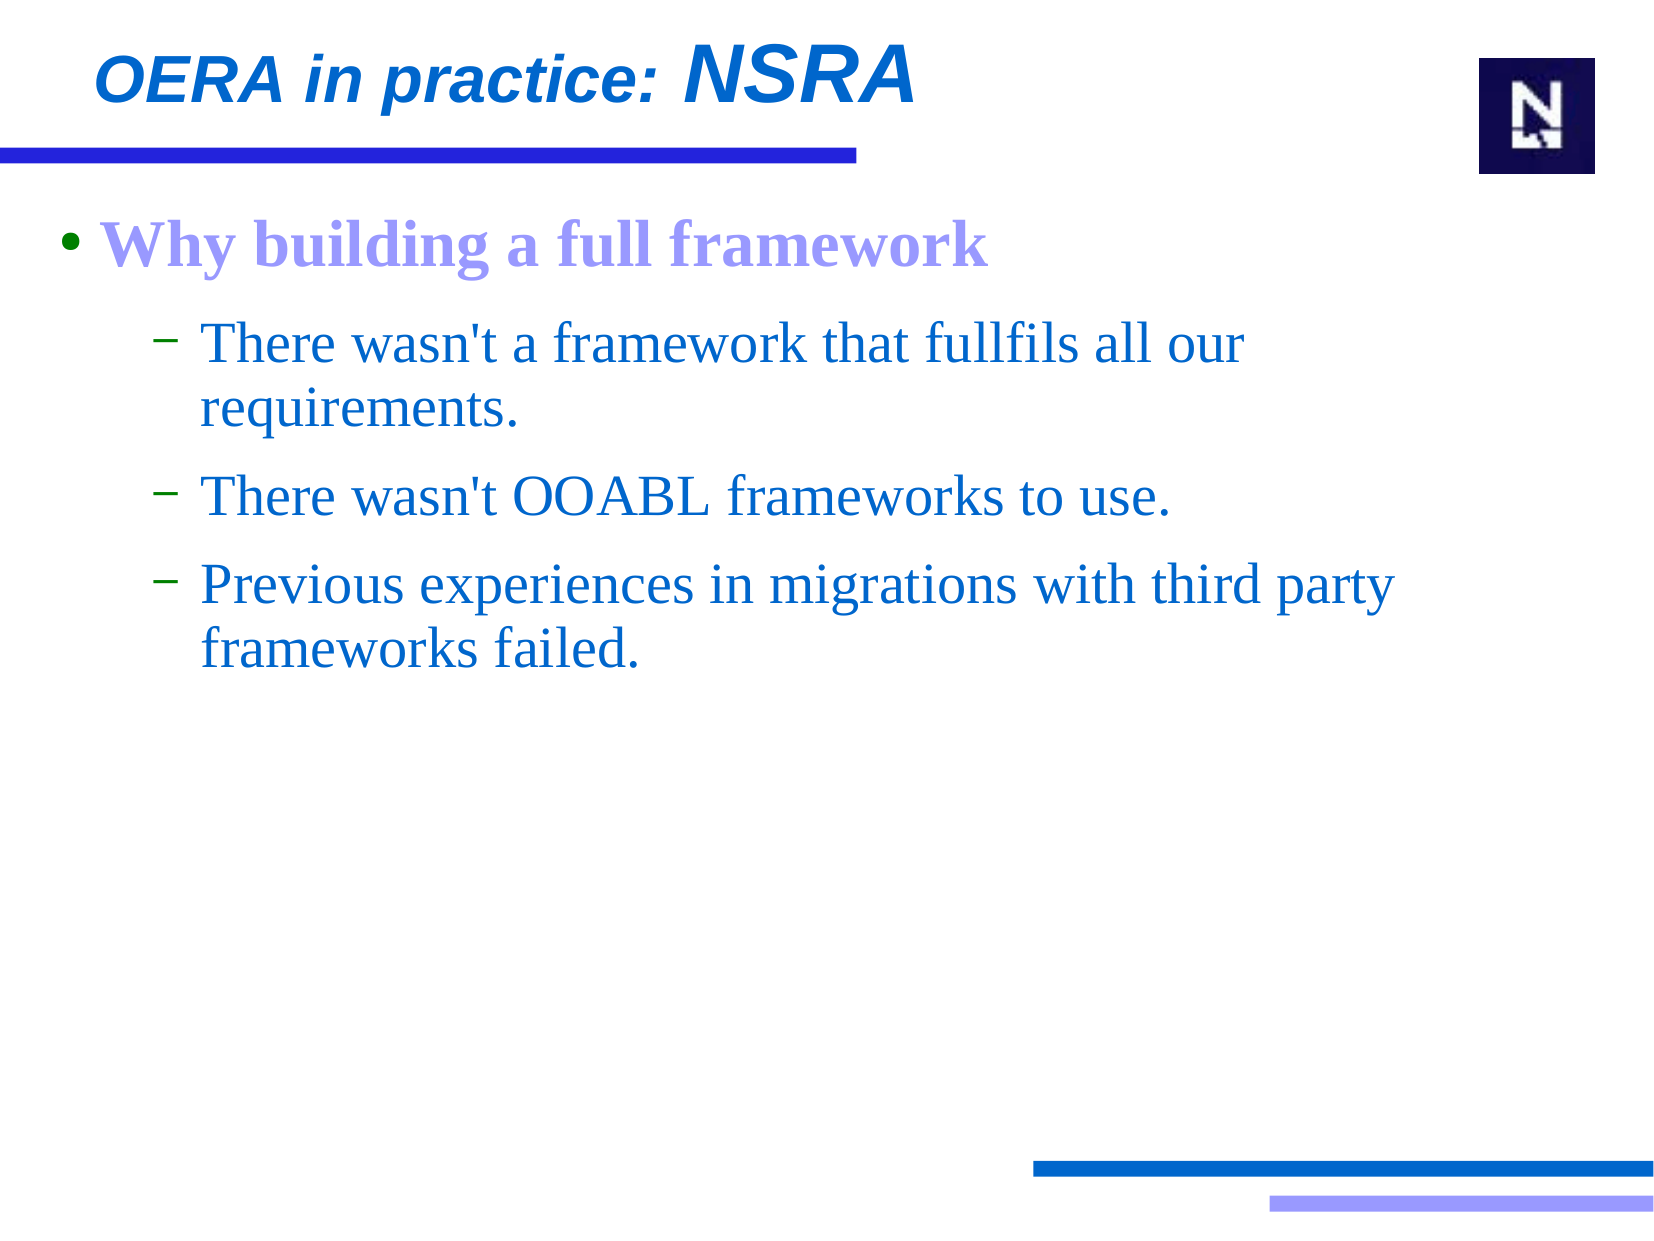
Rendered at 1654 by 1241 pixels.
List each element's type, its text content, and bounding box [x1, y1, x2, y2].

title OERA in practice: NSRA [93, 0, 1506, 148]
list Why building a full framework There wasn't a framework that fullfils all our requirements. There wasn't OOABL frameworks to use. Previous experiences in migrations with third party frameworks failed. [59, 206, 1561, 1132]
picture [1479, 58, 1595, 174]
